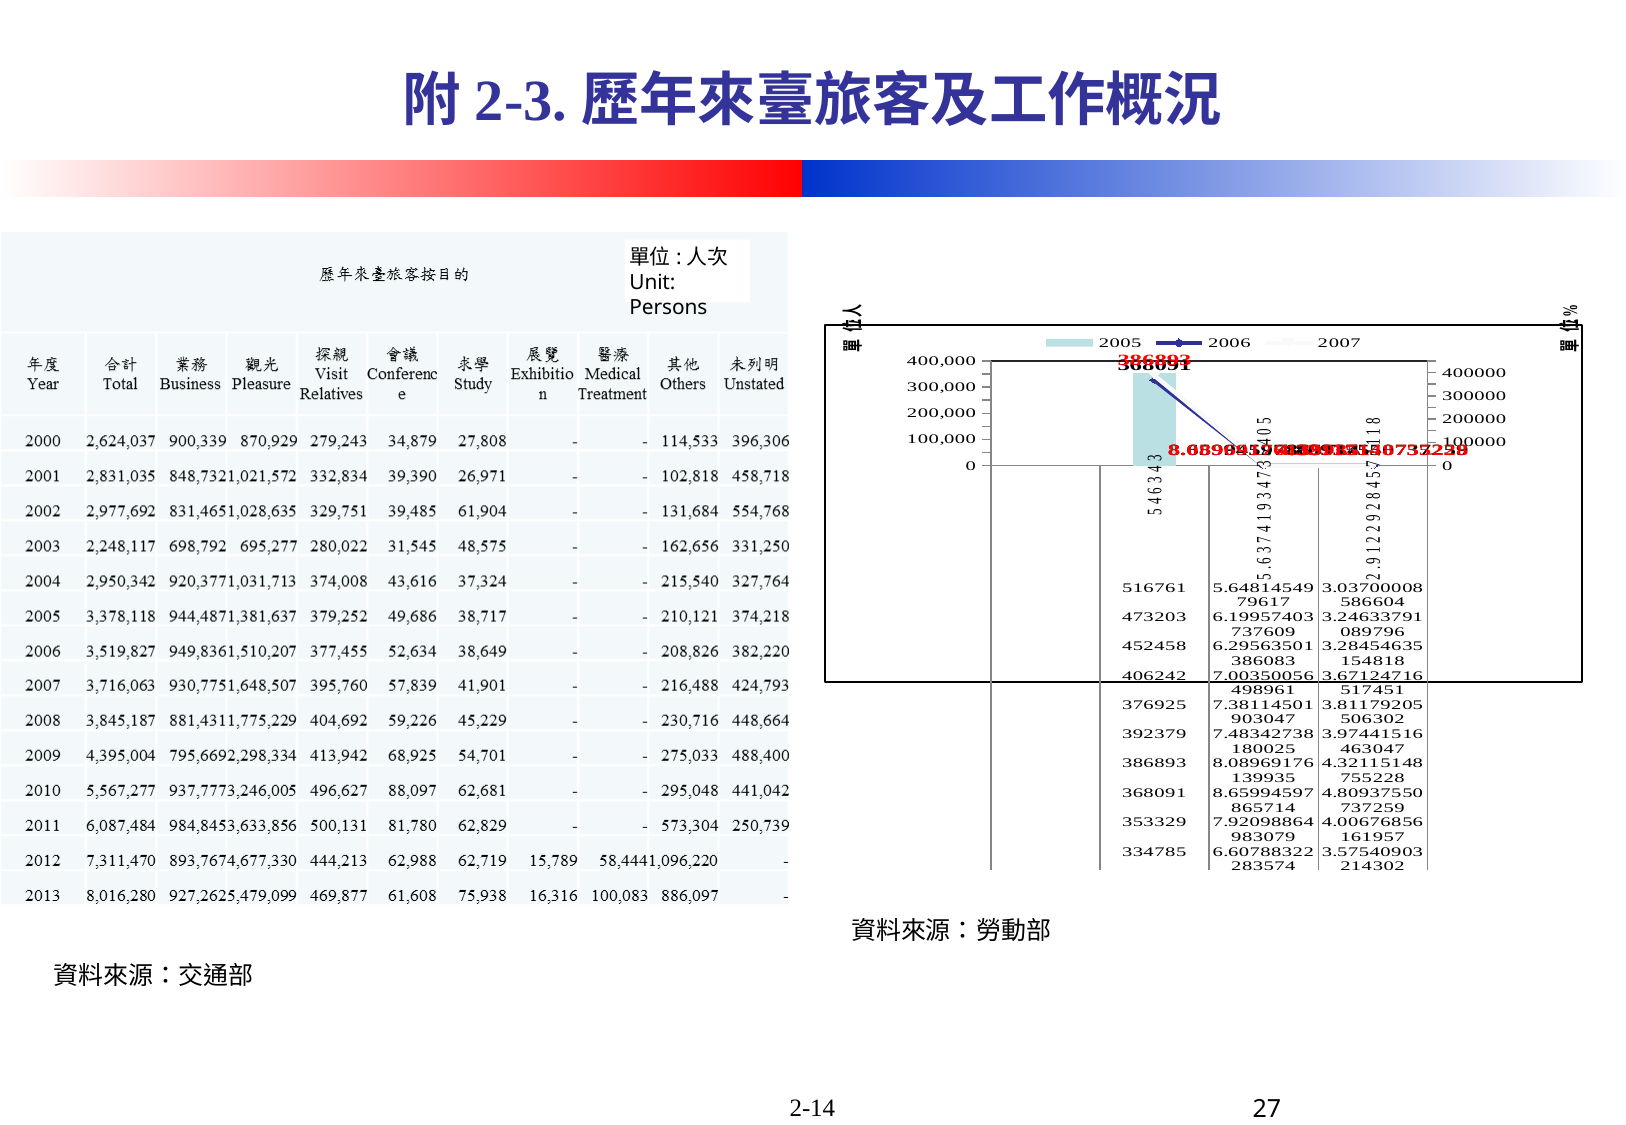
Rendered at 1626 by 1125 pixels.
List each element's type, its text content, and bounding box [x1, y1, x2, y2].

text_box 資料來源：交通部 [38, 952, 340, 997]
text_box 單位:人次 Unit: Persons [624, 239, 751, 303]
chart [824, 302, 1590, 874]
text_box 2-14 [712, 1084, 913, 1125]
text_box 27 [1237, 1085, 1617, 1125]
picture [0, 231, 789, 917]
title 附2-3.歷年來臺旅客及工作概況 [81, 45, 1544, 149]
text_box 資料來源：勞動部 [836, 907, 1137, 952]
